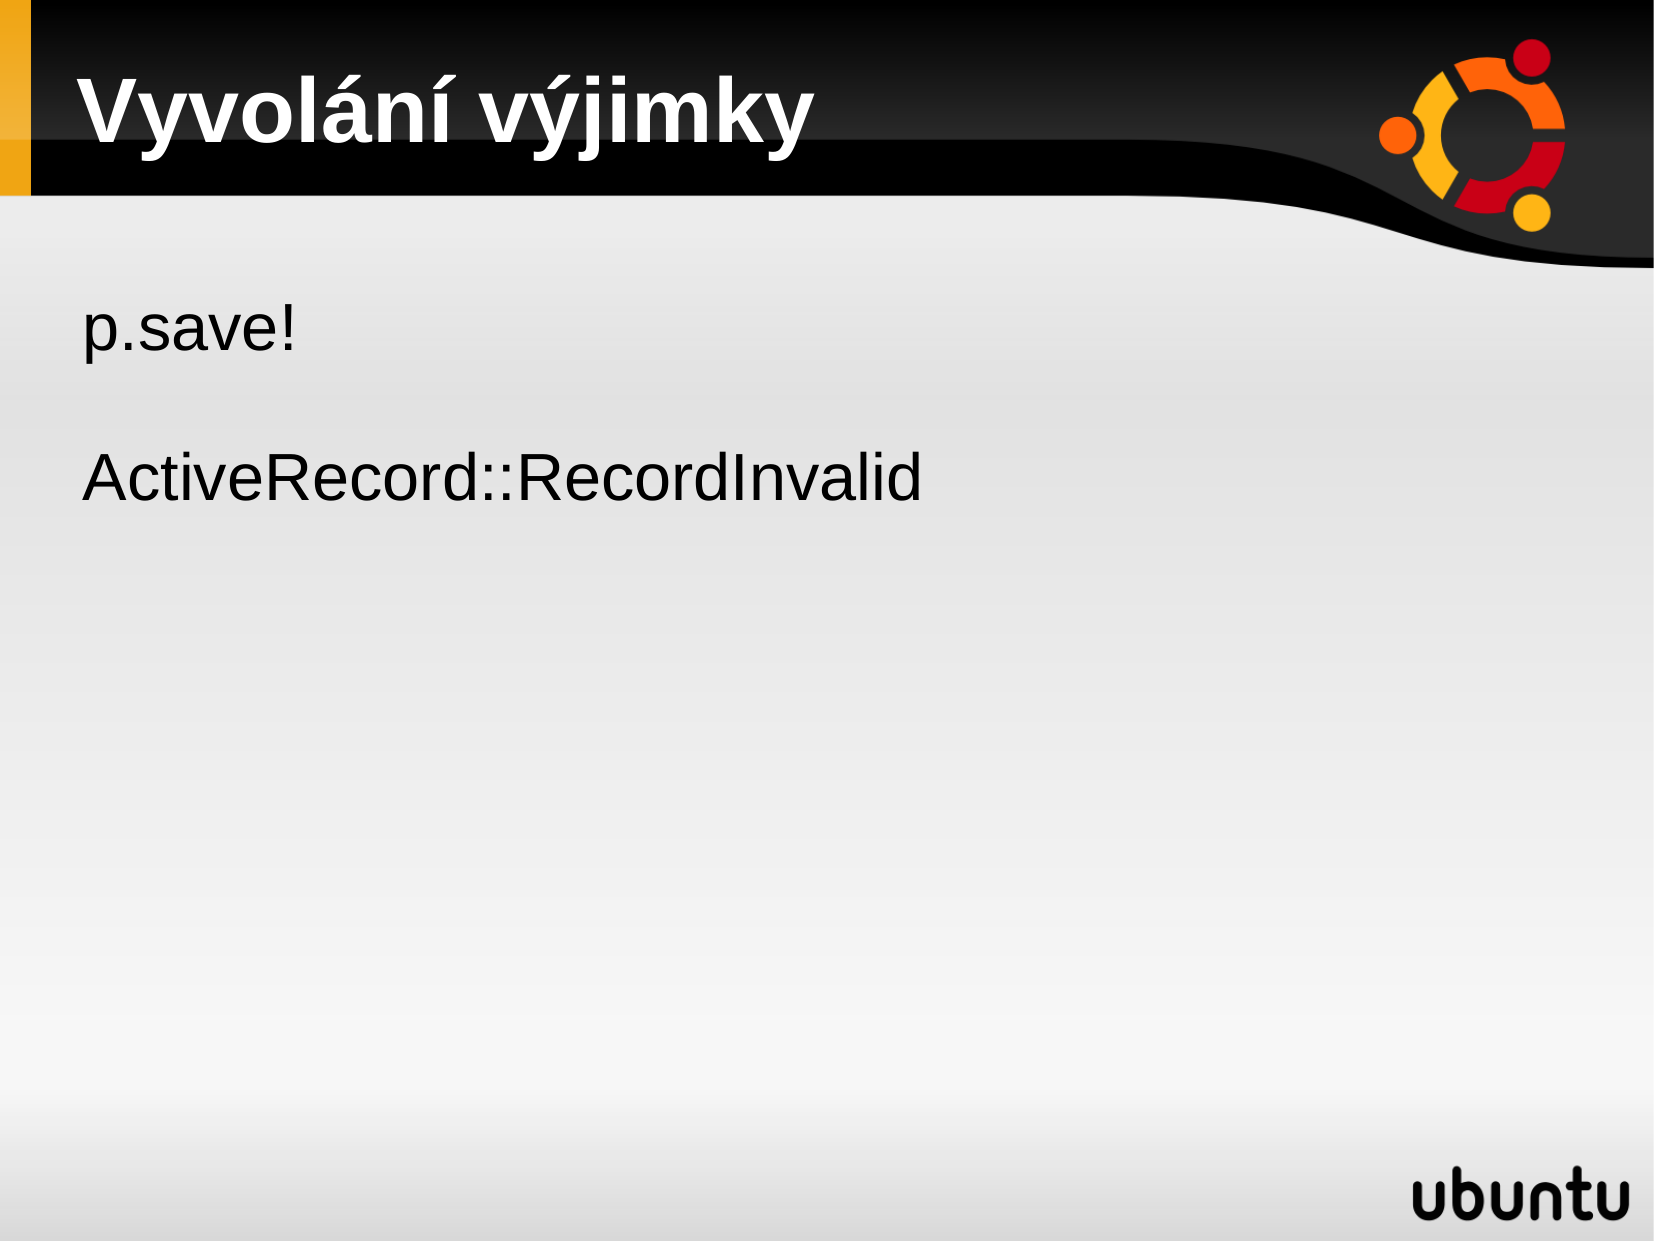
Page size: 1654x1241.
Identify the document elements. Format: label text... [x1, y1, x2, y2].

list p.save! ActiveRecord::RecordInvalid [82, 290, 1571, 1094]
picture [0, 0, 1654, 1241]
title Vyvolání výjimky [76, 14, 1565, 207]
